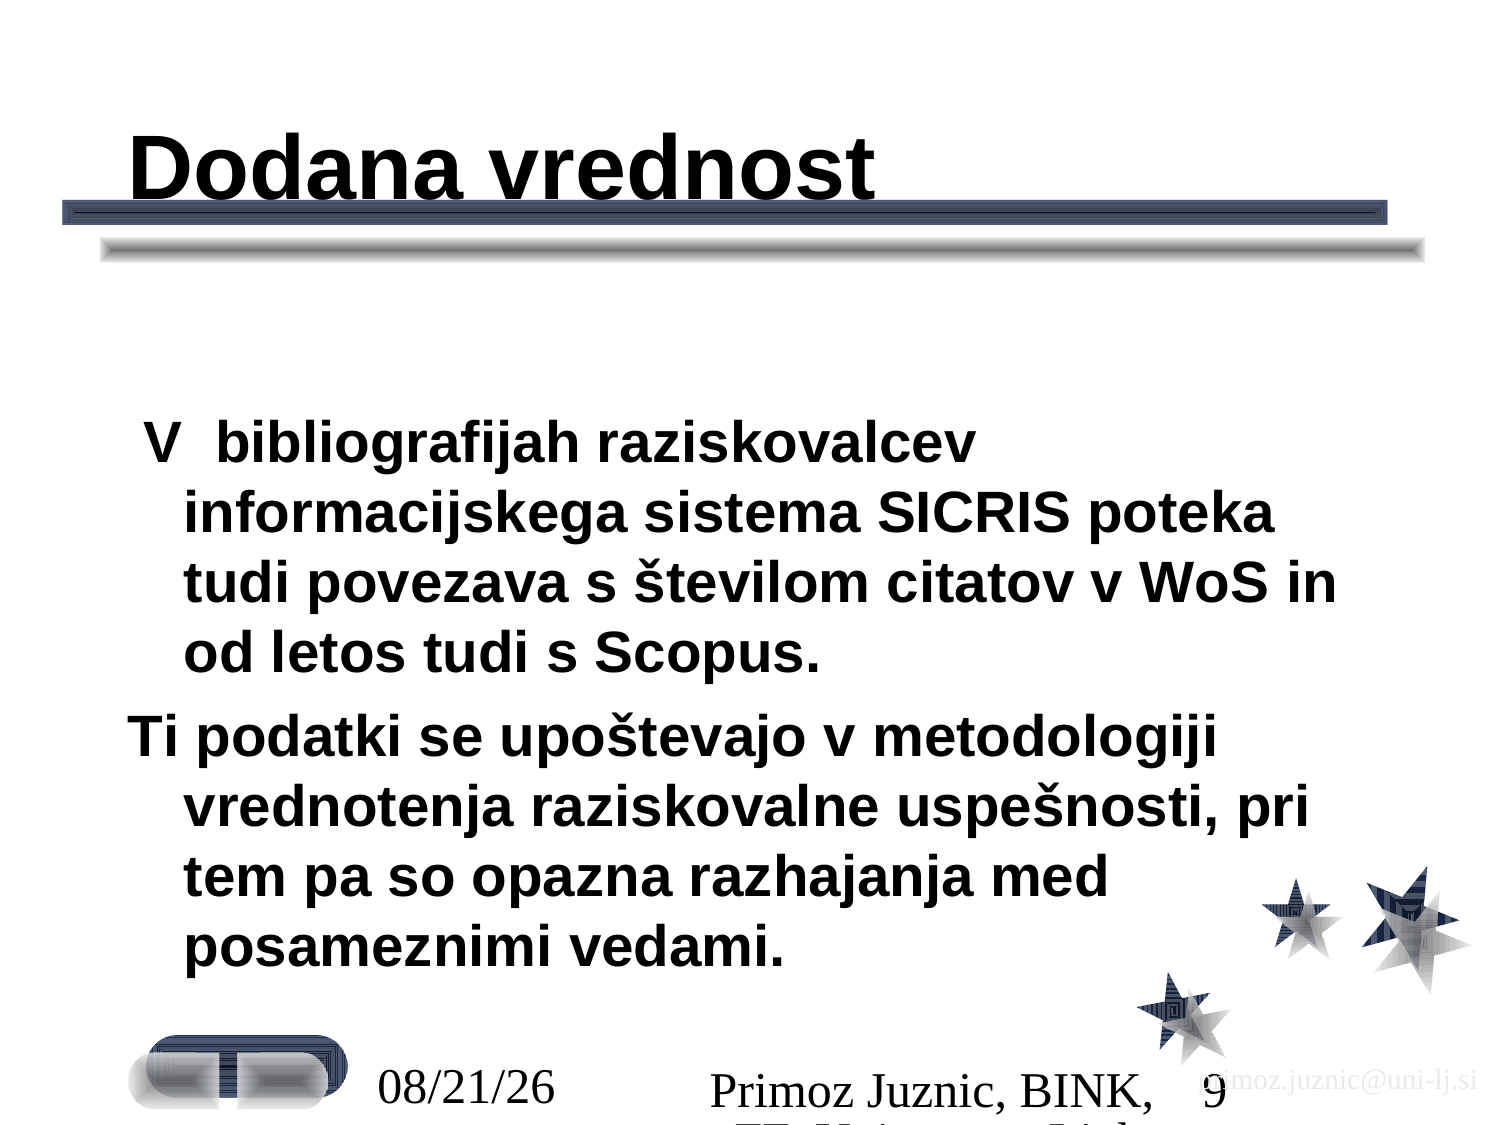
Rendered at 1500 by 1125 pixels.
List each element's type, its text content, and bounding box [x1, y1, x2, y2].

title Dodana vrednost [112, 37, 1388, 225]
list V bibliografijah raziskovalcev informacijskega sistema SICRIS poteka tudi povezava s številom citatov v WoS in od letos tudi s Scopus. Ti podatki se upoštevajo v metodologiji vrednotenja raziskovalne uspešnosti, pri tem pa so opazna razhajanja med posameznimi vedami. [112, 312, 1388, 988]
